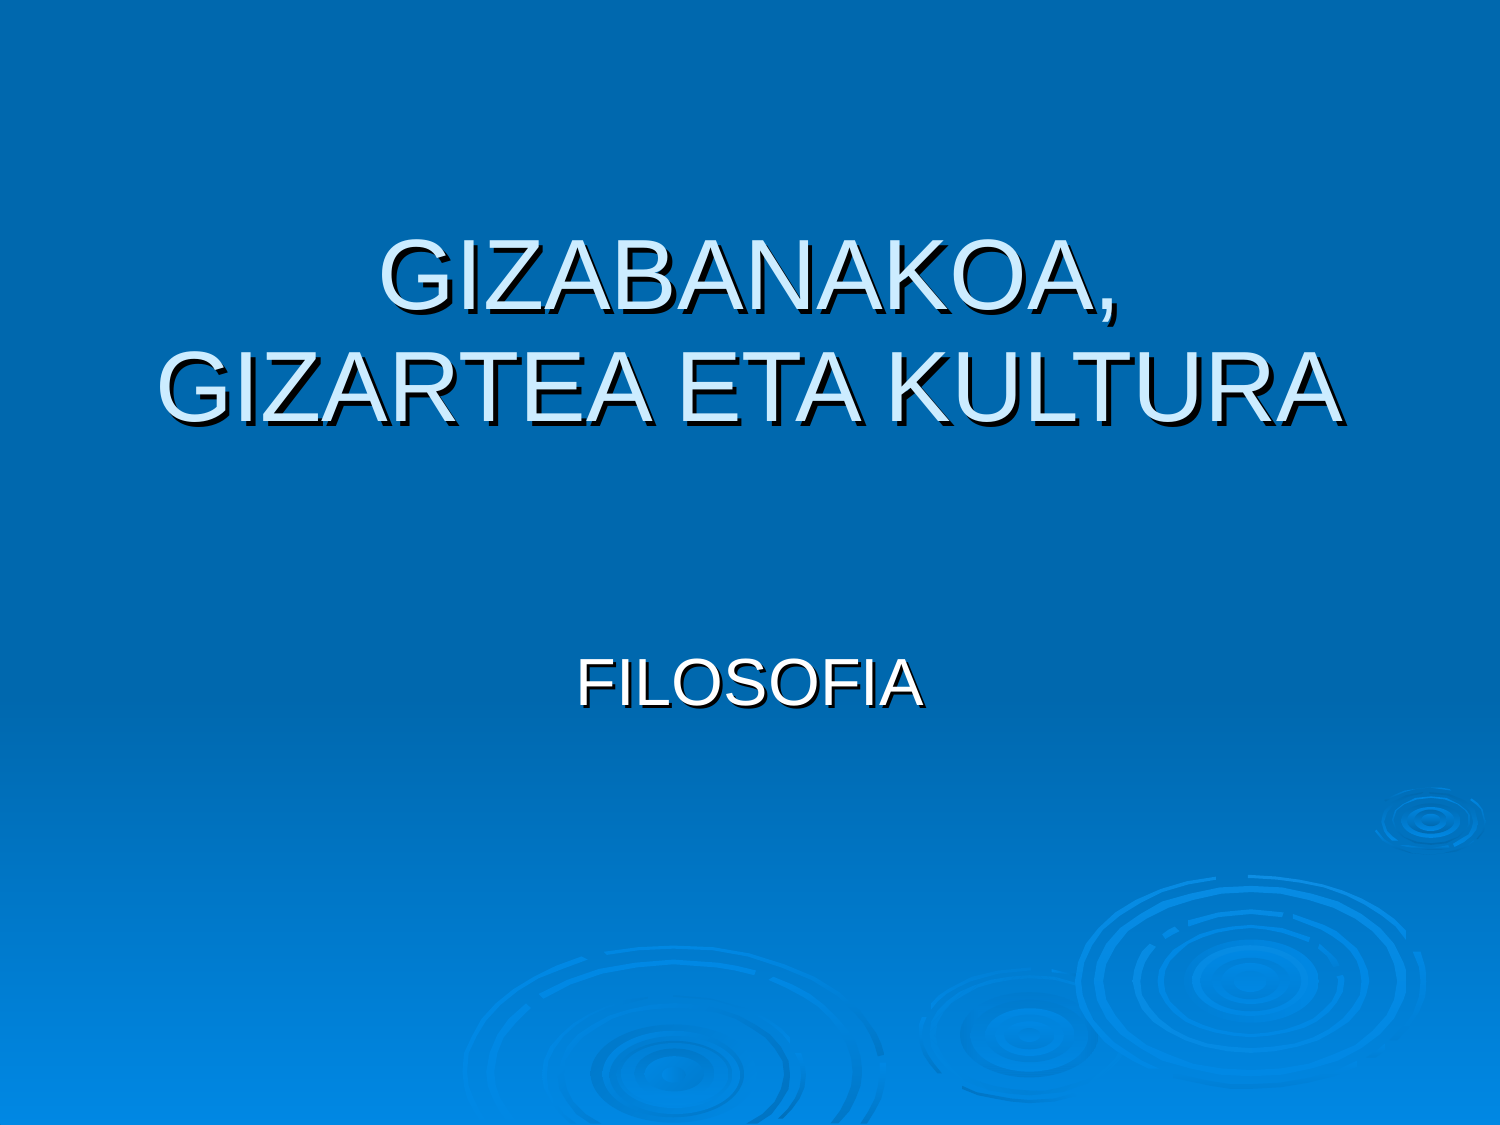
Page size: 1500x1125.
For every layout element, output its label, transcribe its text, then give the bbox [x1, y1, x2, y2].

title GIZABANAKOA, GIZARTEA ETA KULTURA [112, 211, 1388, 563]
subtitle FILOSOFIA [225, 637, 1276, 926]
